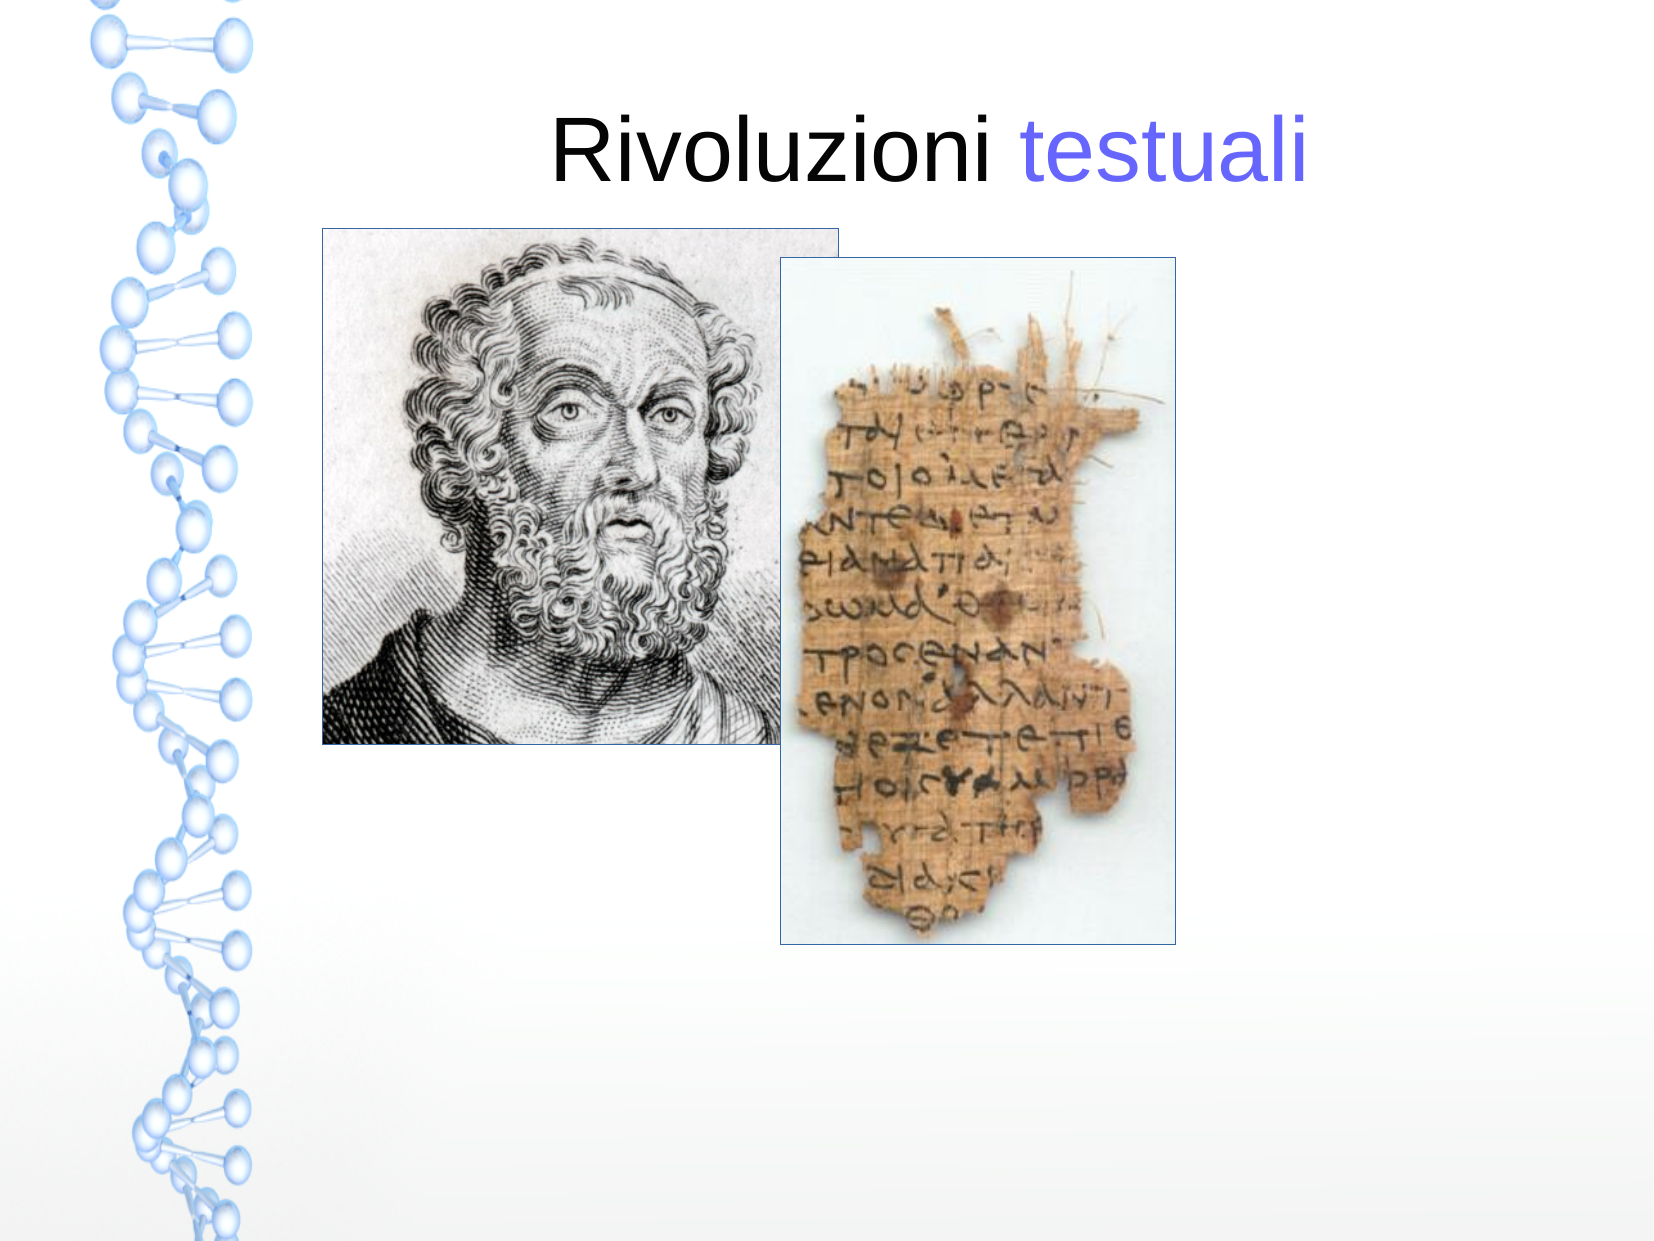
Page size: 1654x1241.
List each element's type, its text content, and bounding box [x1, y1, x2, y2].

title Rivoluzioni testuali [265, 47, 1595, 252]
picture [0, 0, 1654, 1241]
